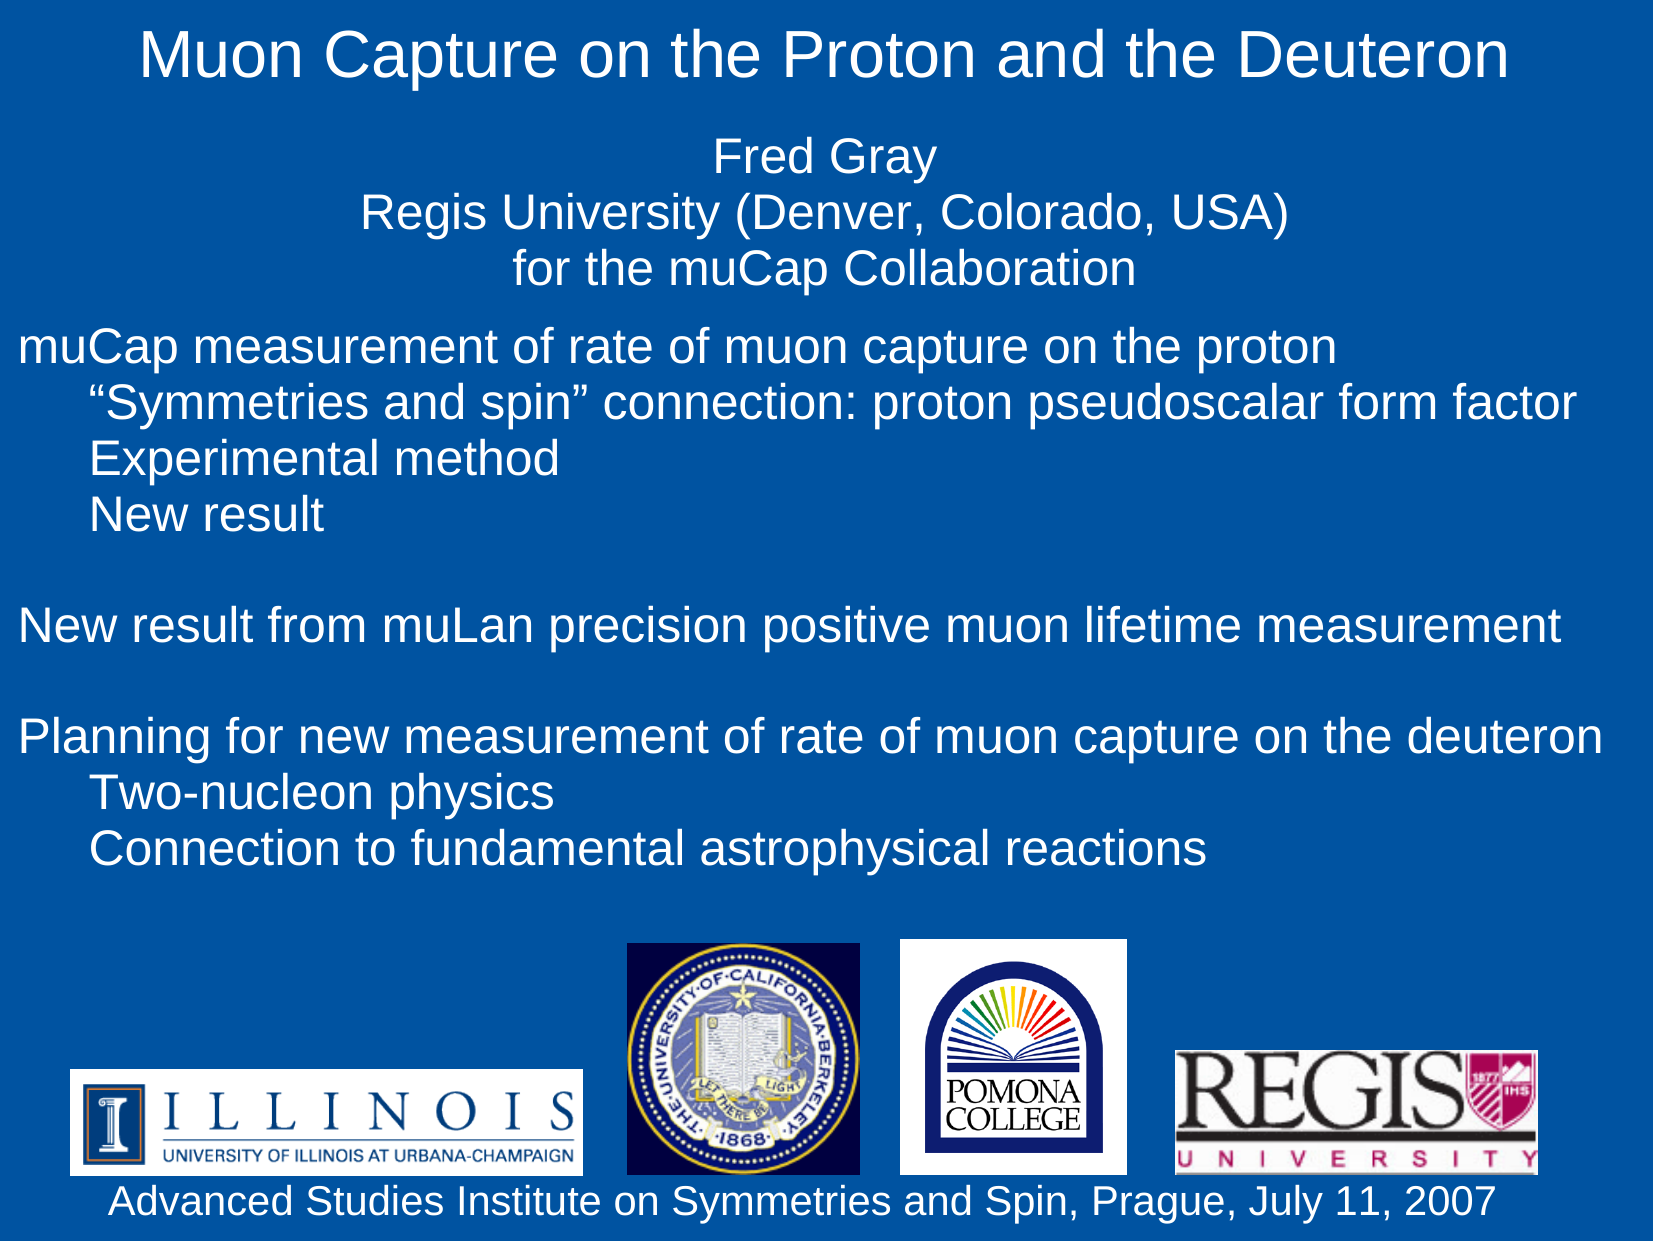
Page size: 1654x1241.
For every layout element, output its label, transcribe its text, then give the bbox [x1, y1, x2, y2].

text_box Muon Capture on the Proton and the Deuteron Fred Gray Regis University (Denver, Colorado, USA) for the muCap Collaboration [0, 9, 1653, 308]
picture [627, 943, 860, 1169]
text_box Advanced Studies Institute on Symmetries and Spin, Prague, July 11, 2007 [22, 1169, 1653, 1241]
text_box [70, 1069, 583, 1169]
picture [1175, 1050, 1538, 1169]
text_box muCap measurement of rate of muon capture on the proton “Symmetries and spin” connection: proton pseudoscalar form factor Experimental method New result New result from muLan precision positive muon lifetime measurement Planning for new measurement of rate of muon capture on the deuteron Two-nucleon physics Connection to fundamental astrophysical reactions [0, 308, 1653, 889]
picture [900, 939, 1127, 1169]
picture [83, 1083, 575, 1165]
